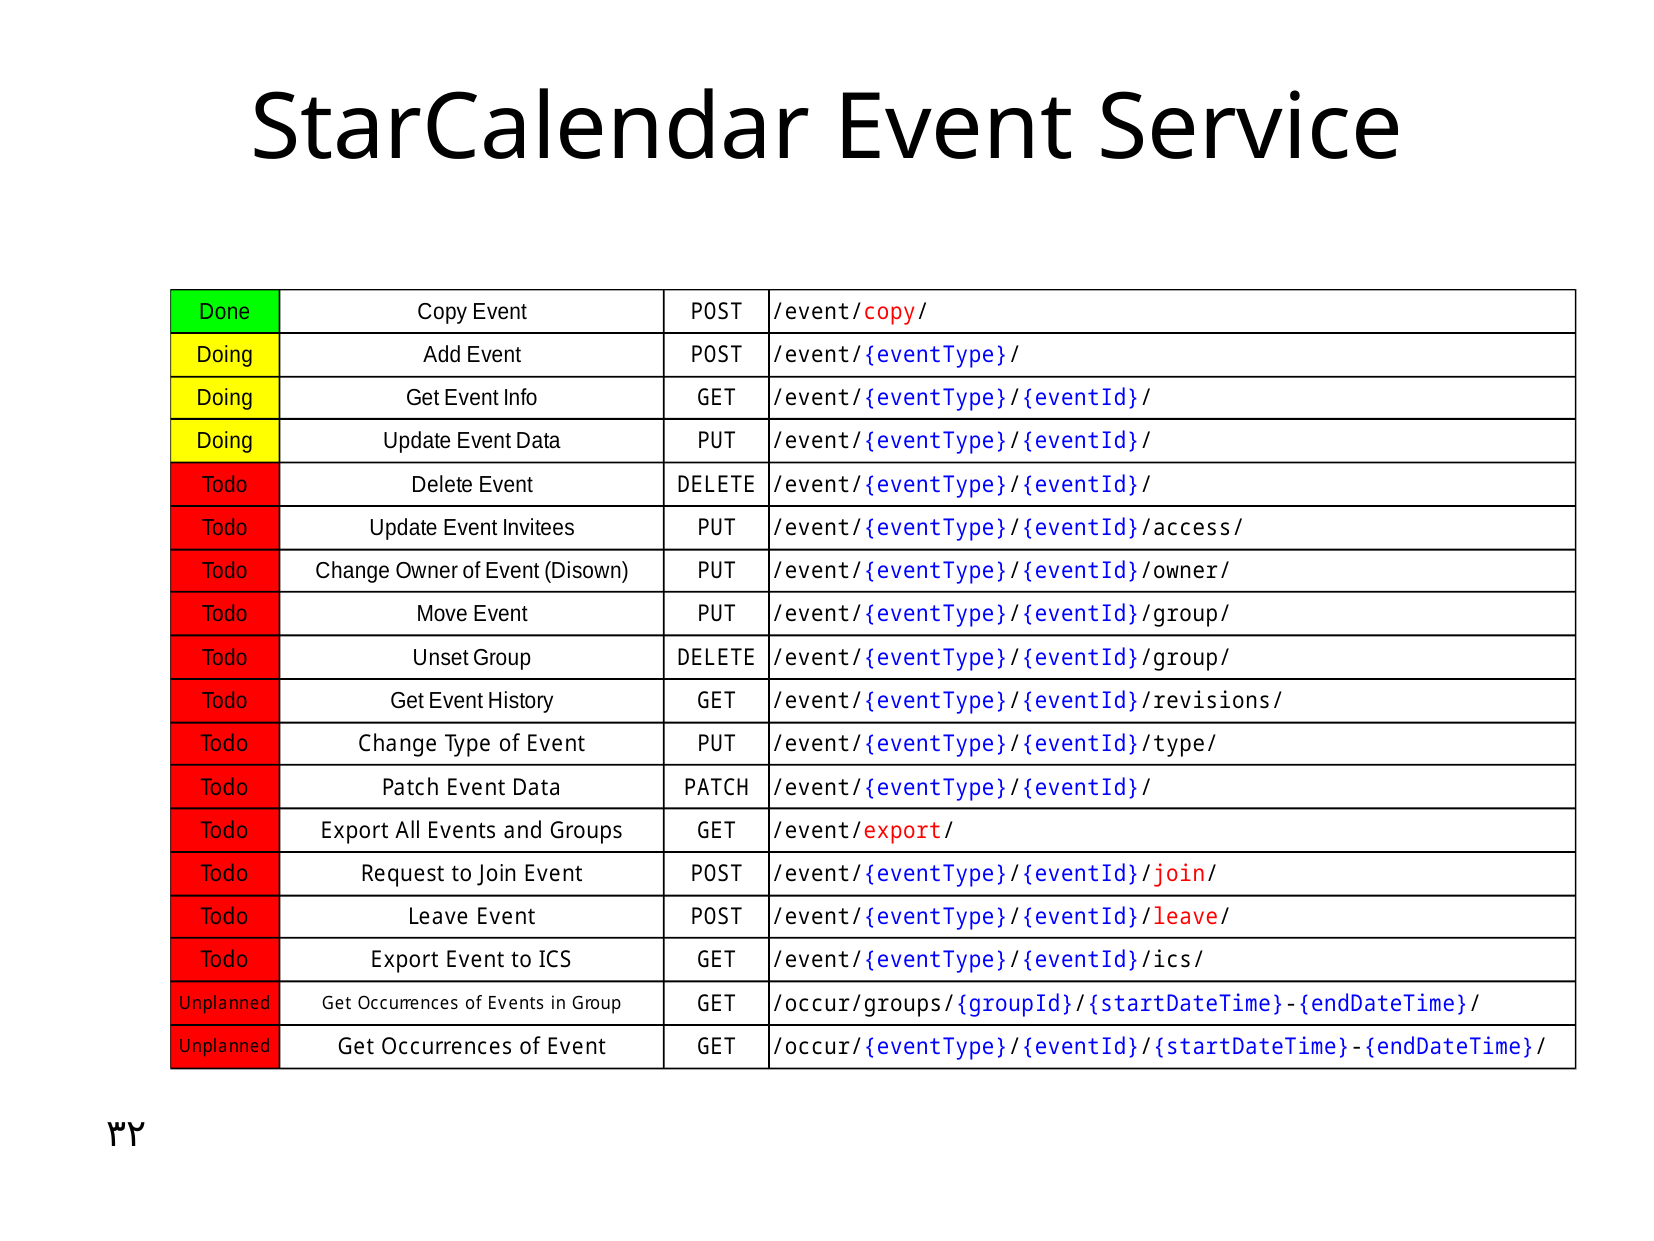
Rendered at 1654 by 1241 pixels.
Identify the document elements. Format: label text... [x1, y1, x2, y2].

text_box ۳۲ [91, 1104, 168, 1175]
title StarCalendar Event Service [82, 19, 1571, 227]
chart [170, 289, 1579, 1241]
